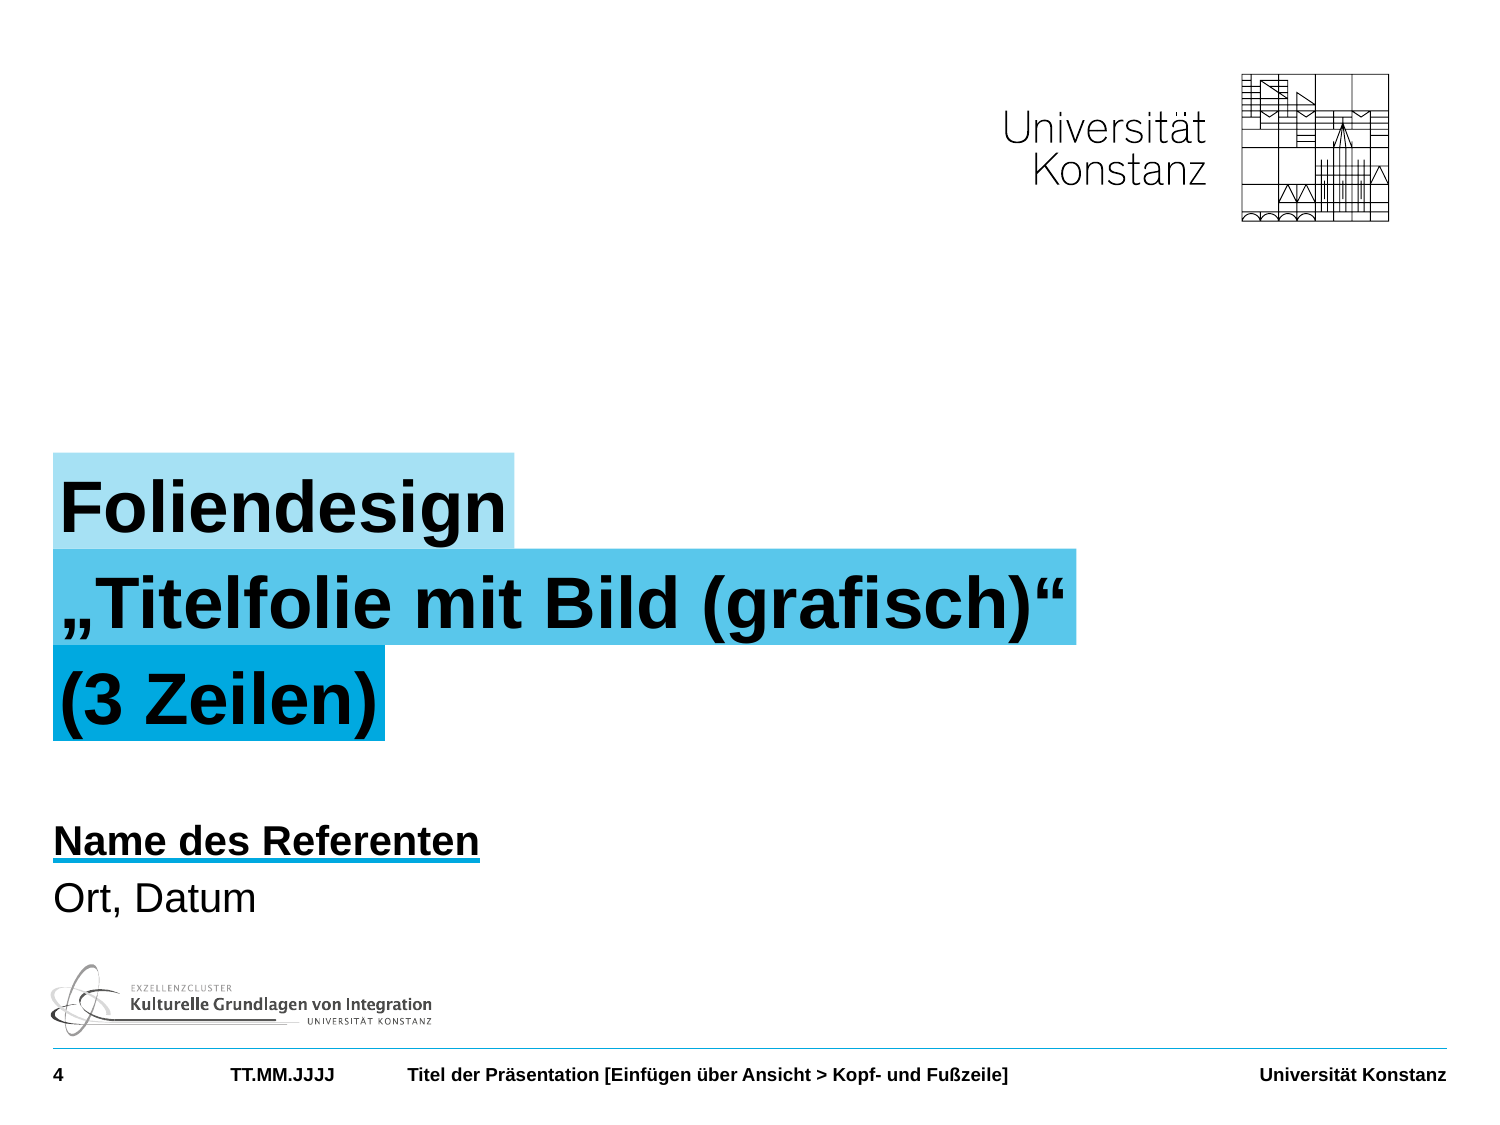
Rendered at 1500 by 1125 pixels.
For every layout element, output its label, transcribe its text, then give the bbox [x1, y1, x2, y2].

text_box „Titelfolie mit Bild (grafisch)“ [53, 548, 1077, 645]
title Name des Referenten [53, 797, 1093, 865]
list Ort, Datum [53, 819, 1092, 922]
text_box (3 Zeilen) [53, 645, 385, 741]
text_box Foliendesign [53, 452, 515, 549]
